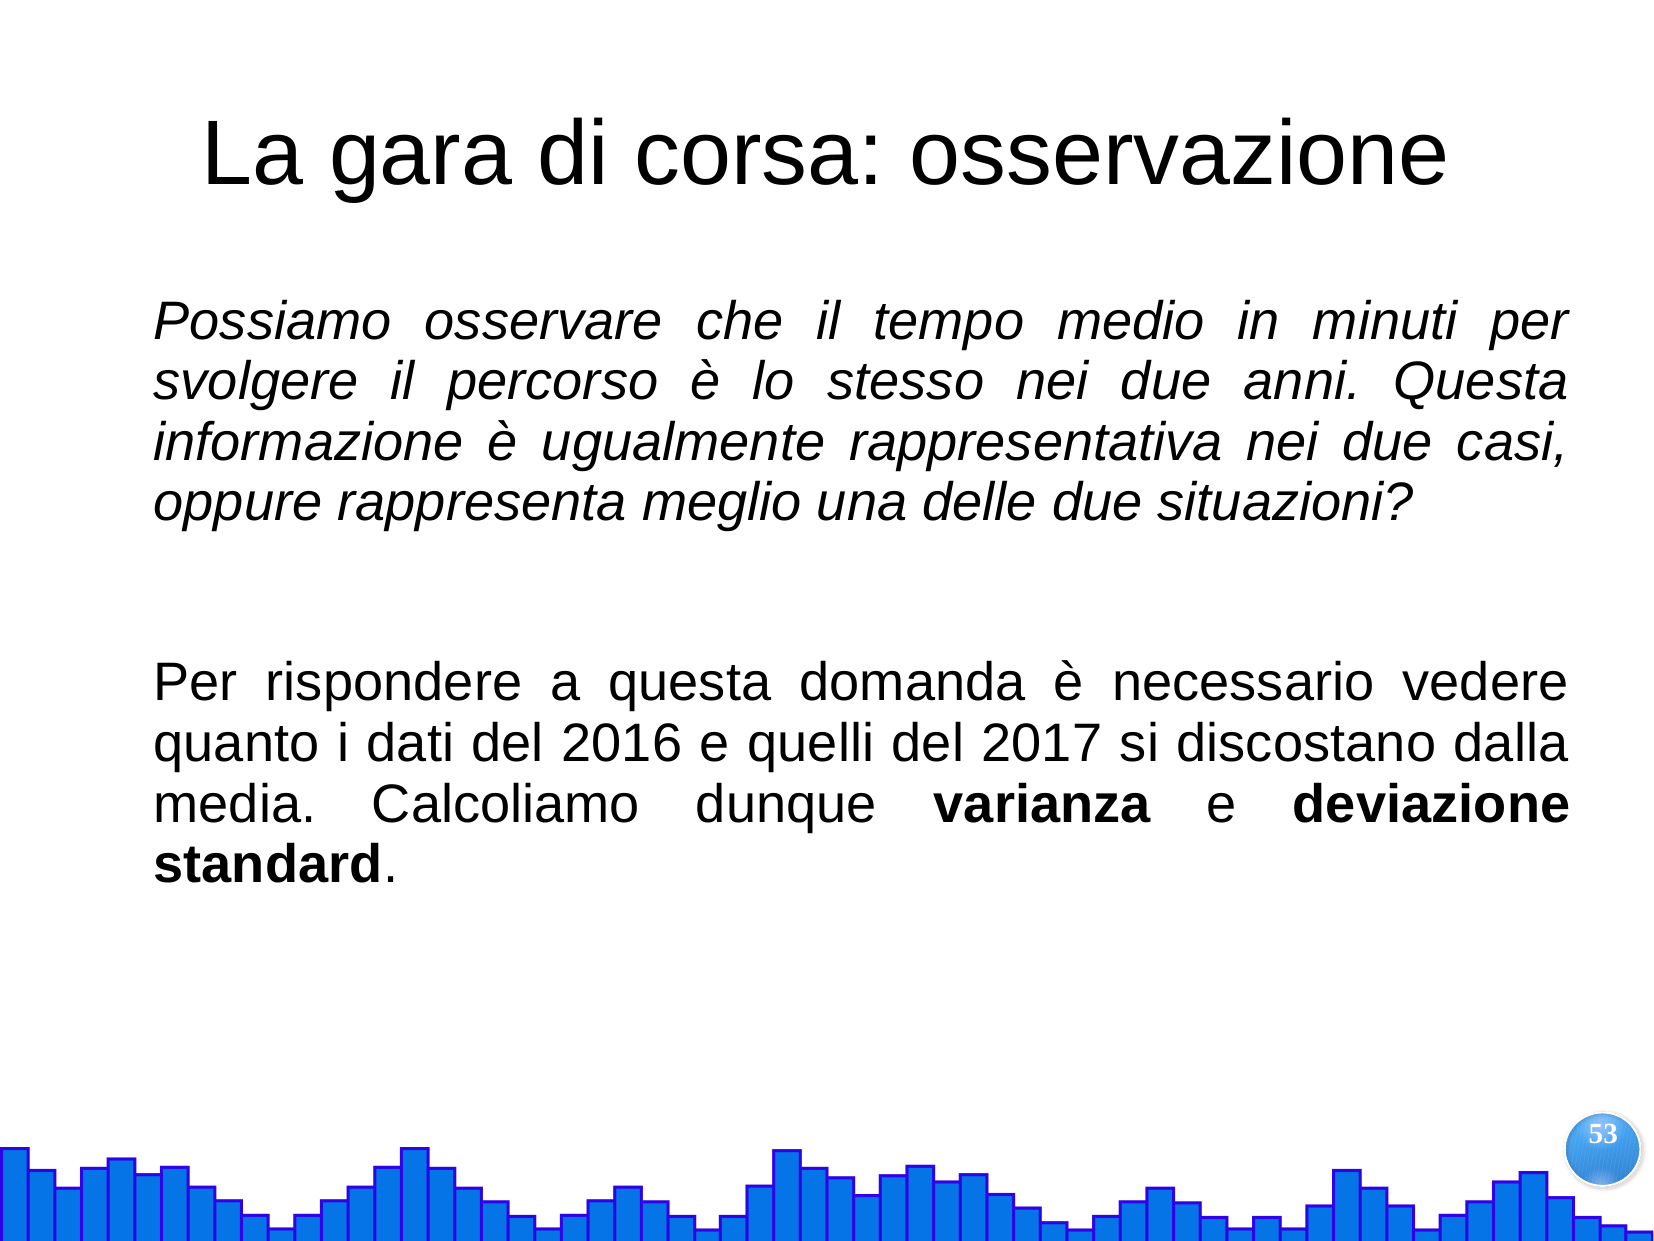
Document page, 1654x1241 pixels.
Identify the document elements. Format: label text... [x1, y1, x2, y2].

picture [0, 1147, 1654, 1241]
title La gara di corsa: osservazione [82, 49, 1571, 257]
list Possiamo osservare che il tempo medio in minuti per svolgere il percorso è lo stesso nei due anni. Questa informazione è ugualmente rappresentativa nei due casi, oppure rappresenta meglio una delle due situazioni? Per rispondere a questa domanda è necessario vedere quanto i dati del 2016 e quelli del 2017 si discostano dalla media. Calcoliamo dunque varianza e deviazione standard. [82, 290, 1571, 1010]
